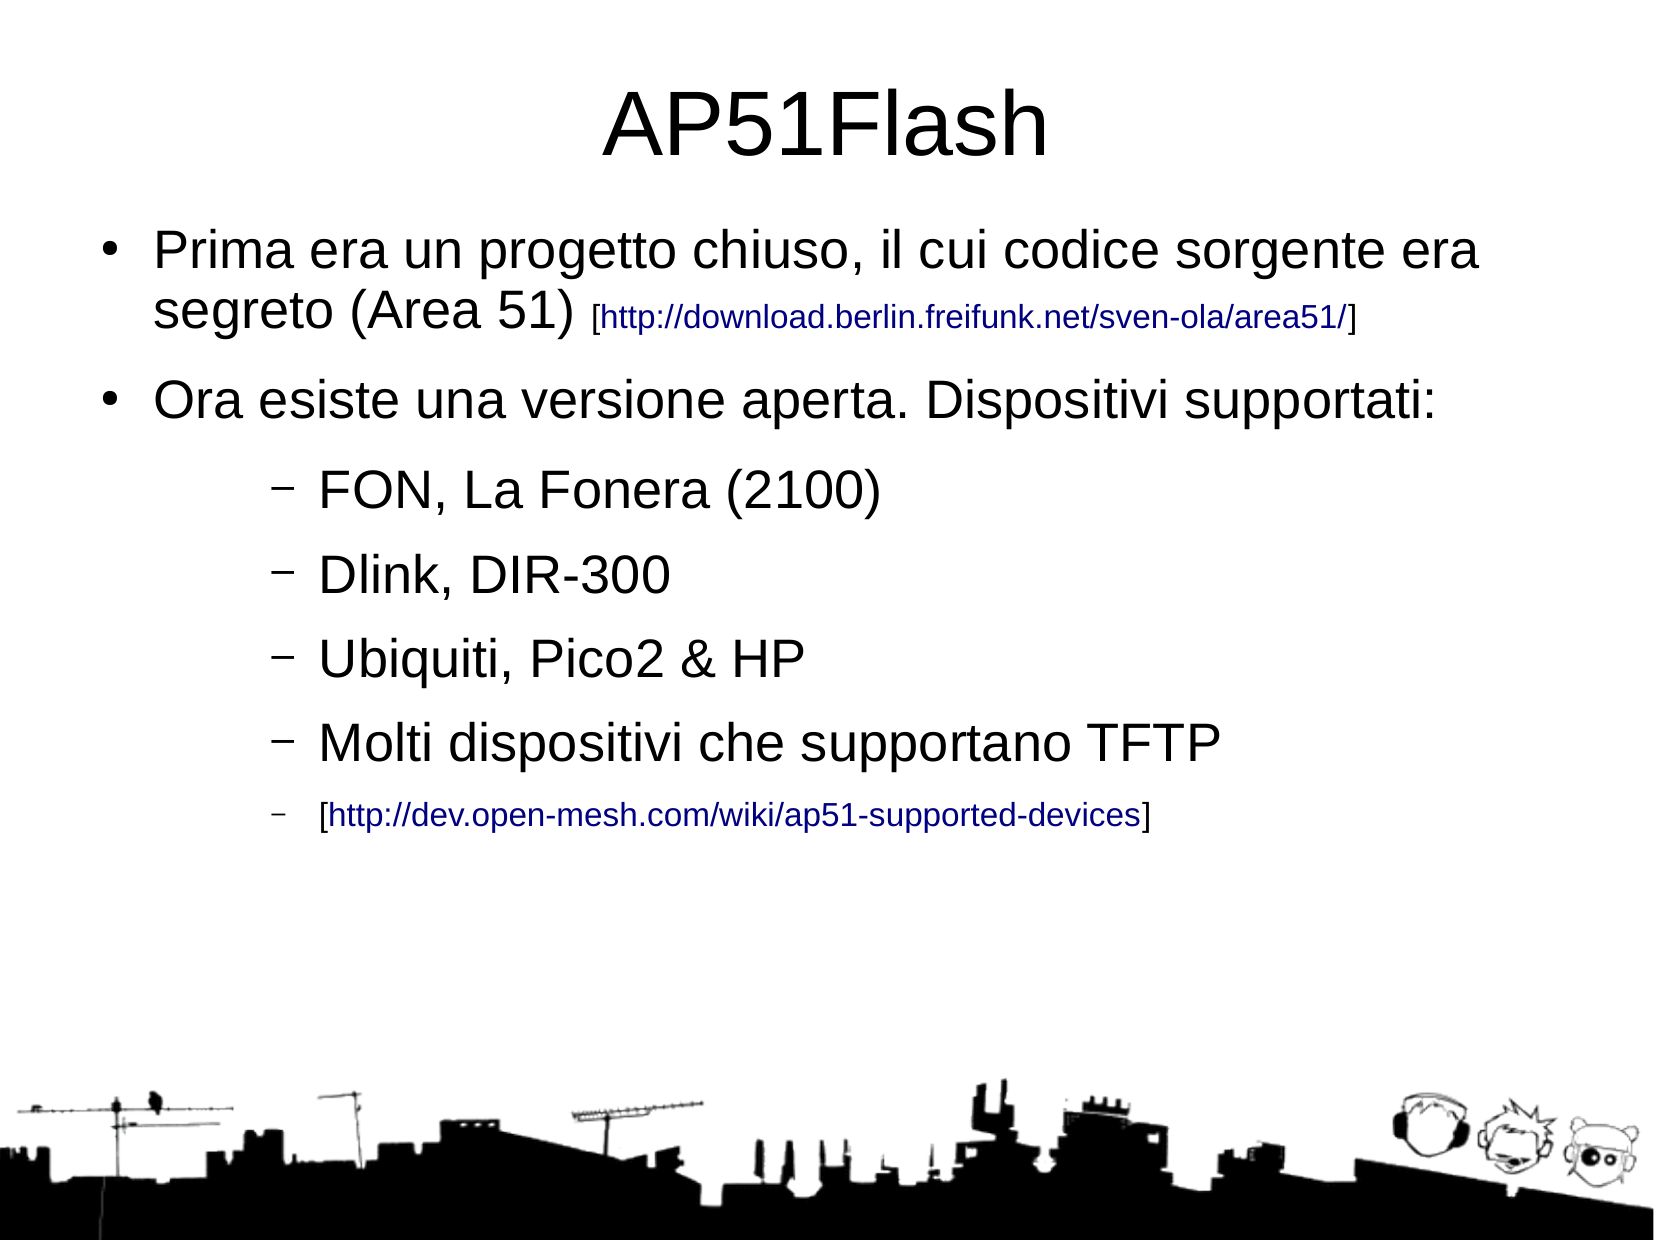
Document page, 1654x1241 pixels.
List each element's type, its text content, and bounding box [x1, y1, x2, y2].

list Prima era un progetto chiuso, il cui codice sorgente era segreto (Area 51) [http://download.berlin.freifunk.net/sven-ola/area51/] Ora esiste una versione aperta. Dispositivi supportati: FON, La Fonera (2100) Dlink, DIR-300 Ubiquiti, Pico2 & HP Molti dispositivi che supportano TFTP [http://dev.open-mesh.com/wiki/ap51-supported-devices] [82, 219, 1571, 1024]
title AP51Flash [82, 27, 1571, 219]
picture [0, 1077, 1654, 1240]
